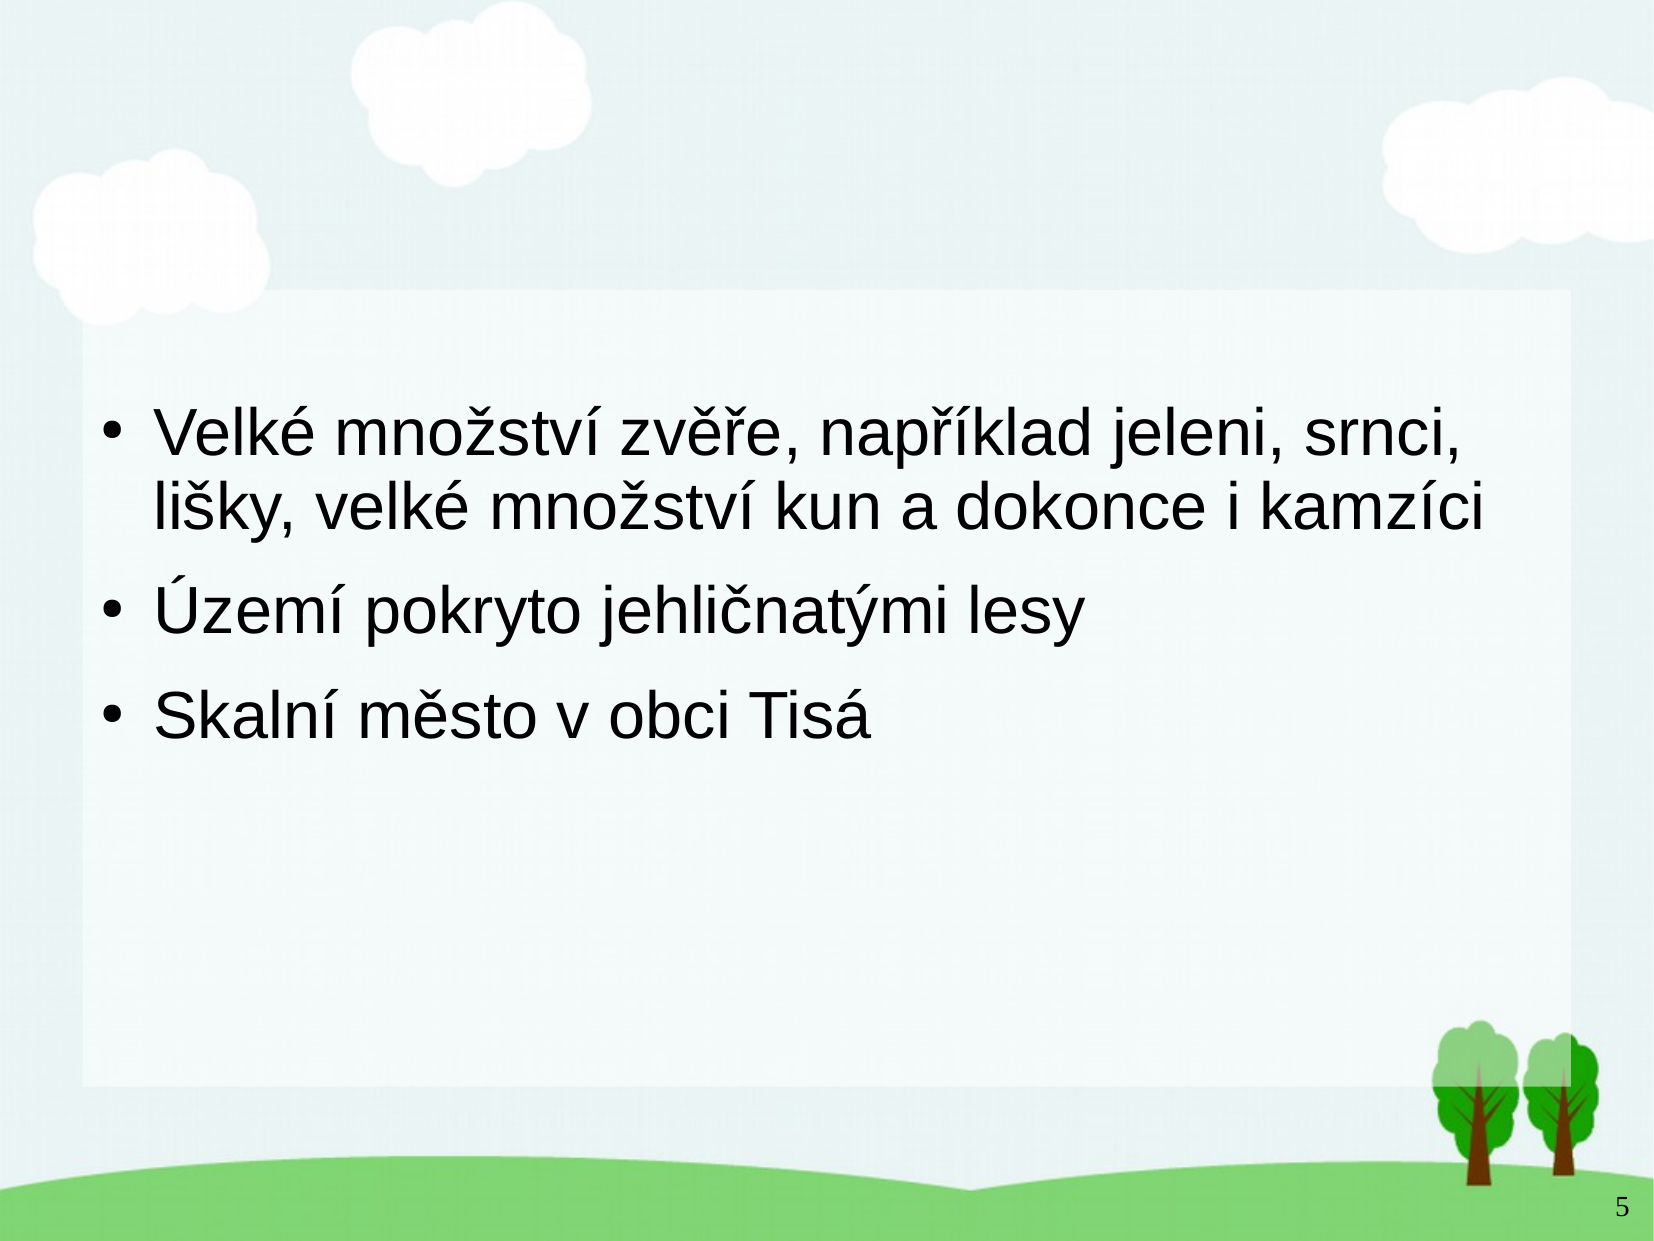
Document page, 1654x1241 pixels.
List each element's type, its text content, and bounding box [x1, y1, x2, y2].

list Velké množství zvěře, například jeleni, srnci, lišky, velké množství kun a dokonce i kamzíci Území pokryto jehličnatými lesy Skalní město v obci Tisá [82, 290, 1571, 1087]
picture [0, 0, 1654, 1241]
